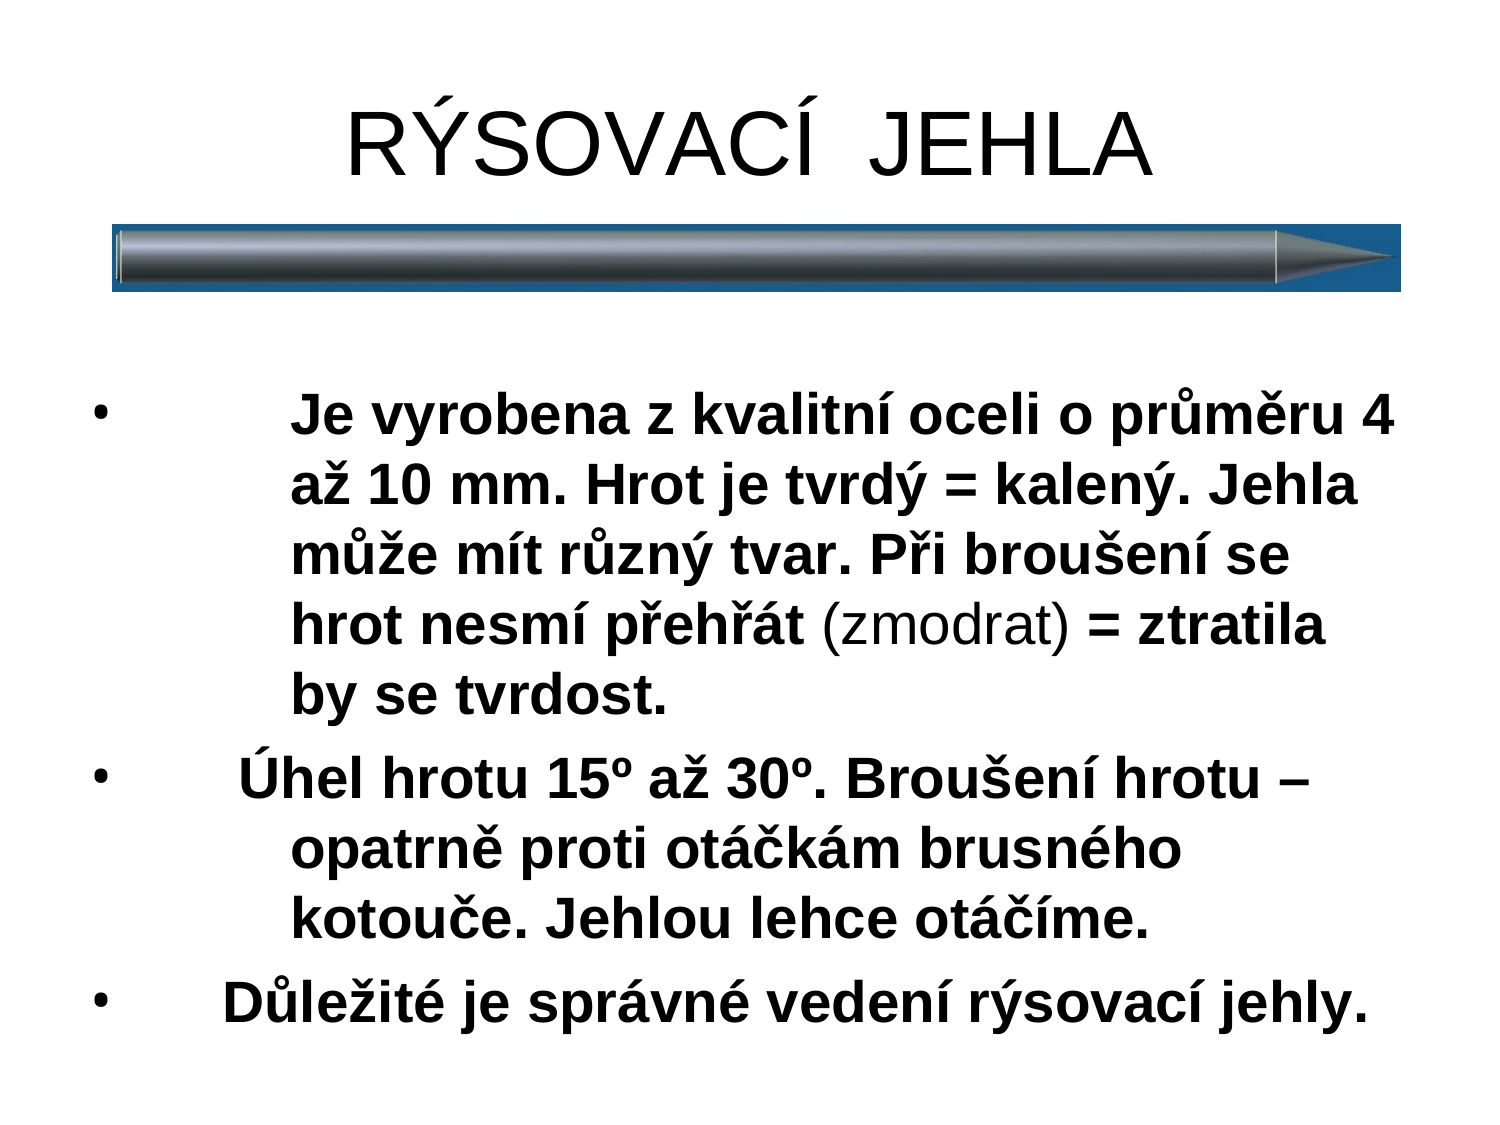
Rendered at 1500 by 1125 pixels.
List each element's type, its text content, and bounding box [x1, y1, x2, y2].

title RÝSOVACÍ JEHLA [75, 45, 1426, 200]
picture [112, 224, 1401, 292]
list Je vyrobena z kvalitní oceli o průměru 4 až 10 mm. Hrot je tvrdý = kalený. Jehla může mít různý tvar. Při broušení se hrot nesmí přehřát (zmodrat) = ztratila by se tvrdost. Úhel hrotu 15º až 30º. Broušení hrotu – opatrně proti otáčkám brusného kotouče. Jehlou lehce otáčíme. Důležité je správné vedení rýsovací jehly. [75, 200, 1426, 1088]
